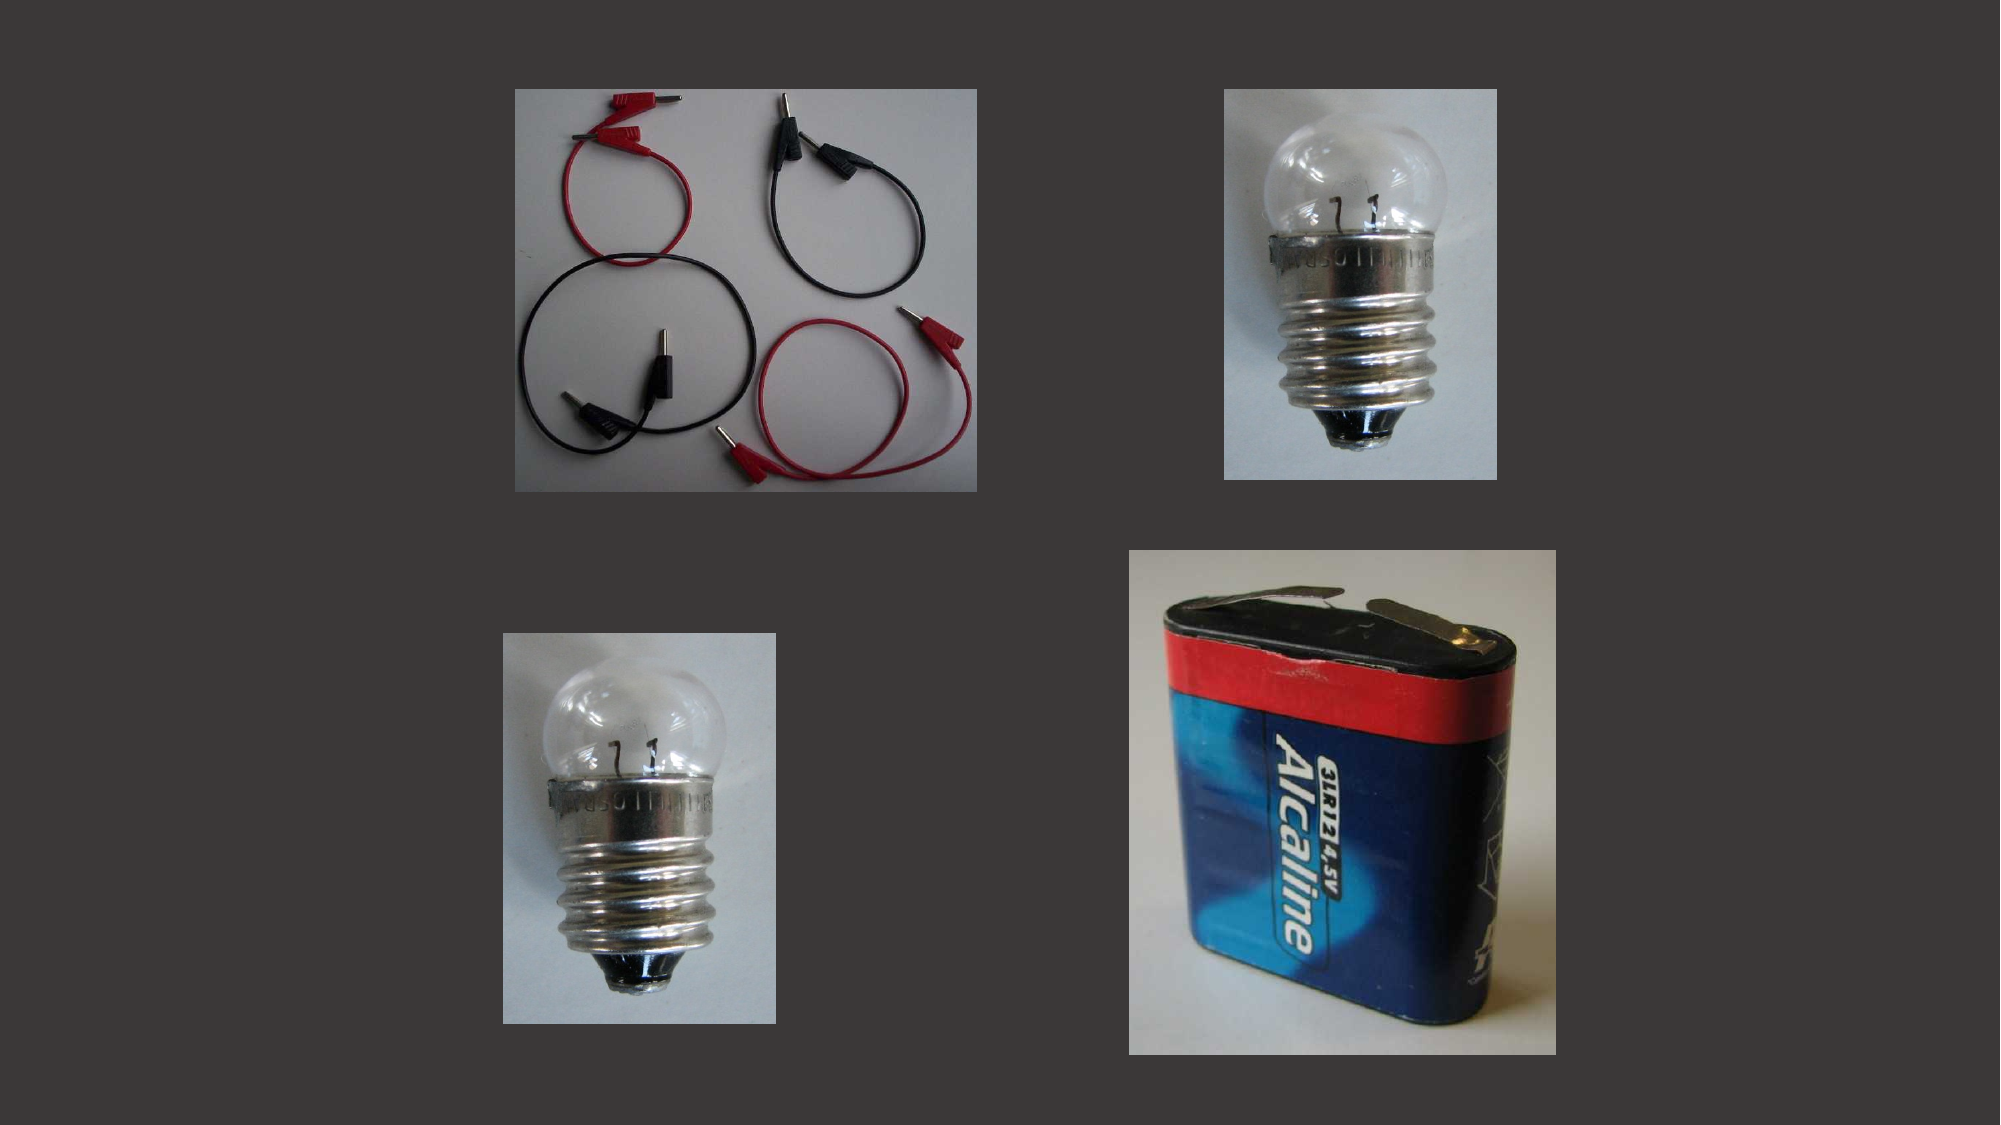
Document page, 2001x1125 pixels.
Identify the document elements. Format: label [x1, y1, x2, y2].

picture [515, 90, 977, 492]
picture [1224, 90, 1497, 480]
picture [1129, 550, 1556, 1055]
picture [503, 633, 776, 1024]
